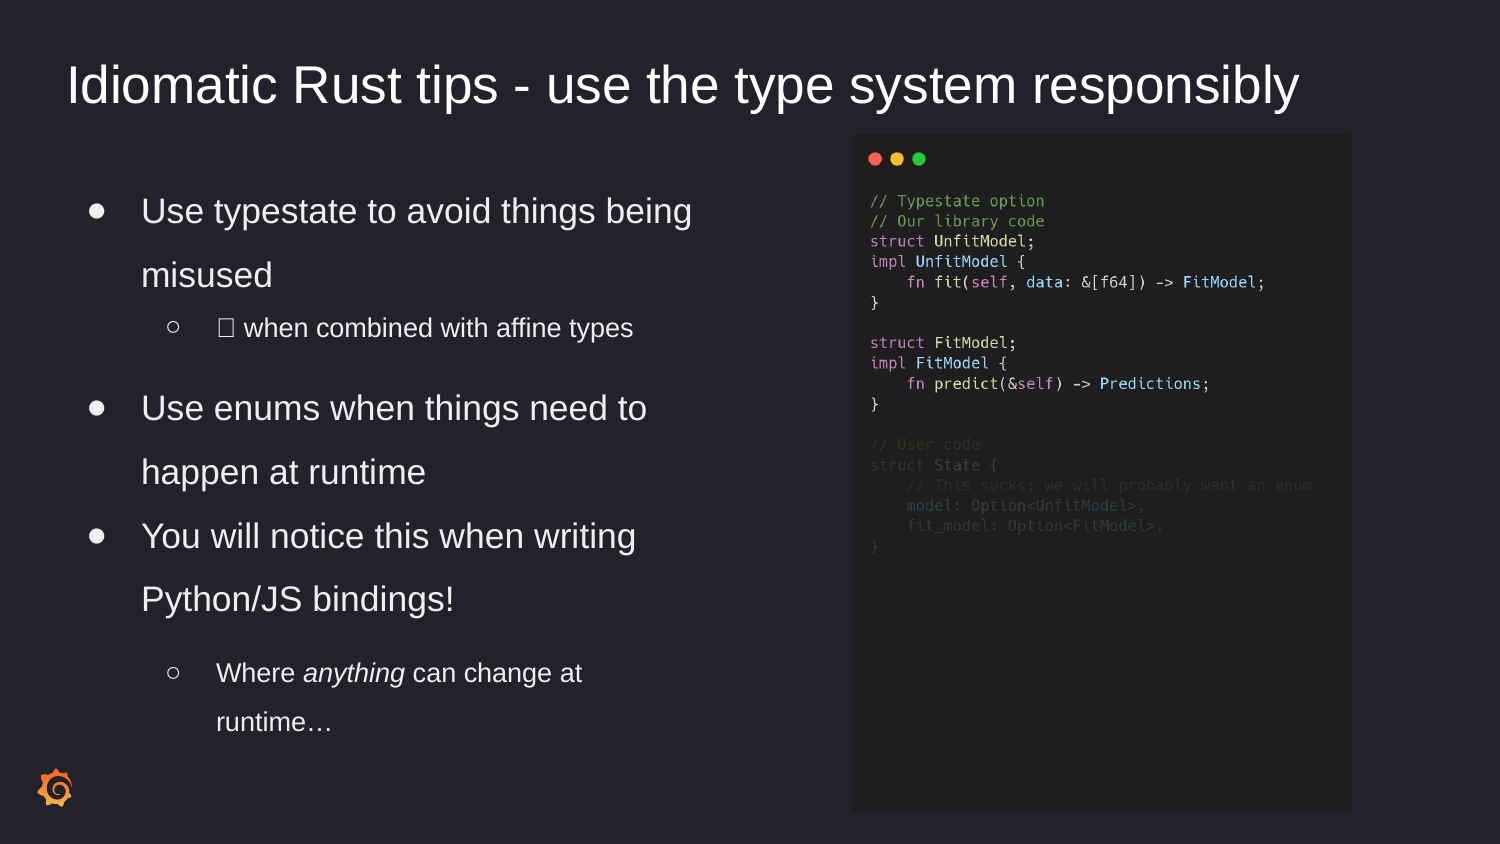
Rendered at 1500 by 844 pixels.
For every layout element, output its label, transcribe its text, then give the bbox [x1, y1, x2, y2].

text_box [852, 416, 1352, 812]
list Use typestate to avoid things being misused 💪 when combined with affine types Use enums when things need to happen at runtime You will notice this when writing Python/JS bindings! Where anything can change at runtime… [51, 151, 721, 772]
title Idiomatic Rust tips - use the type system responsibly [51, 35, 1449, 130]
picture [852, 134, 1352, 416]
picture [37, 768, 72, 807]
